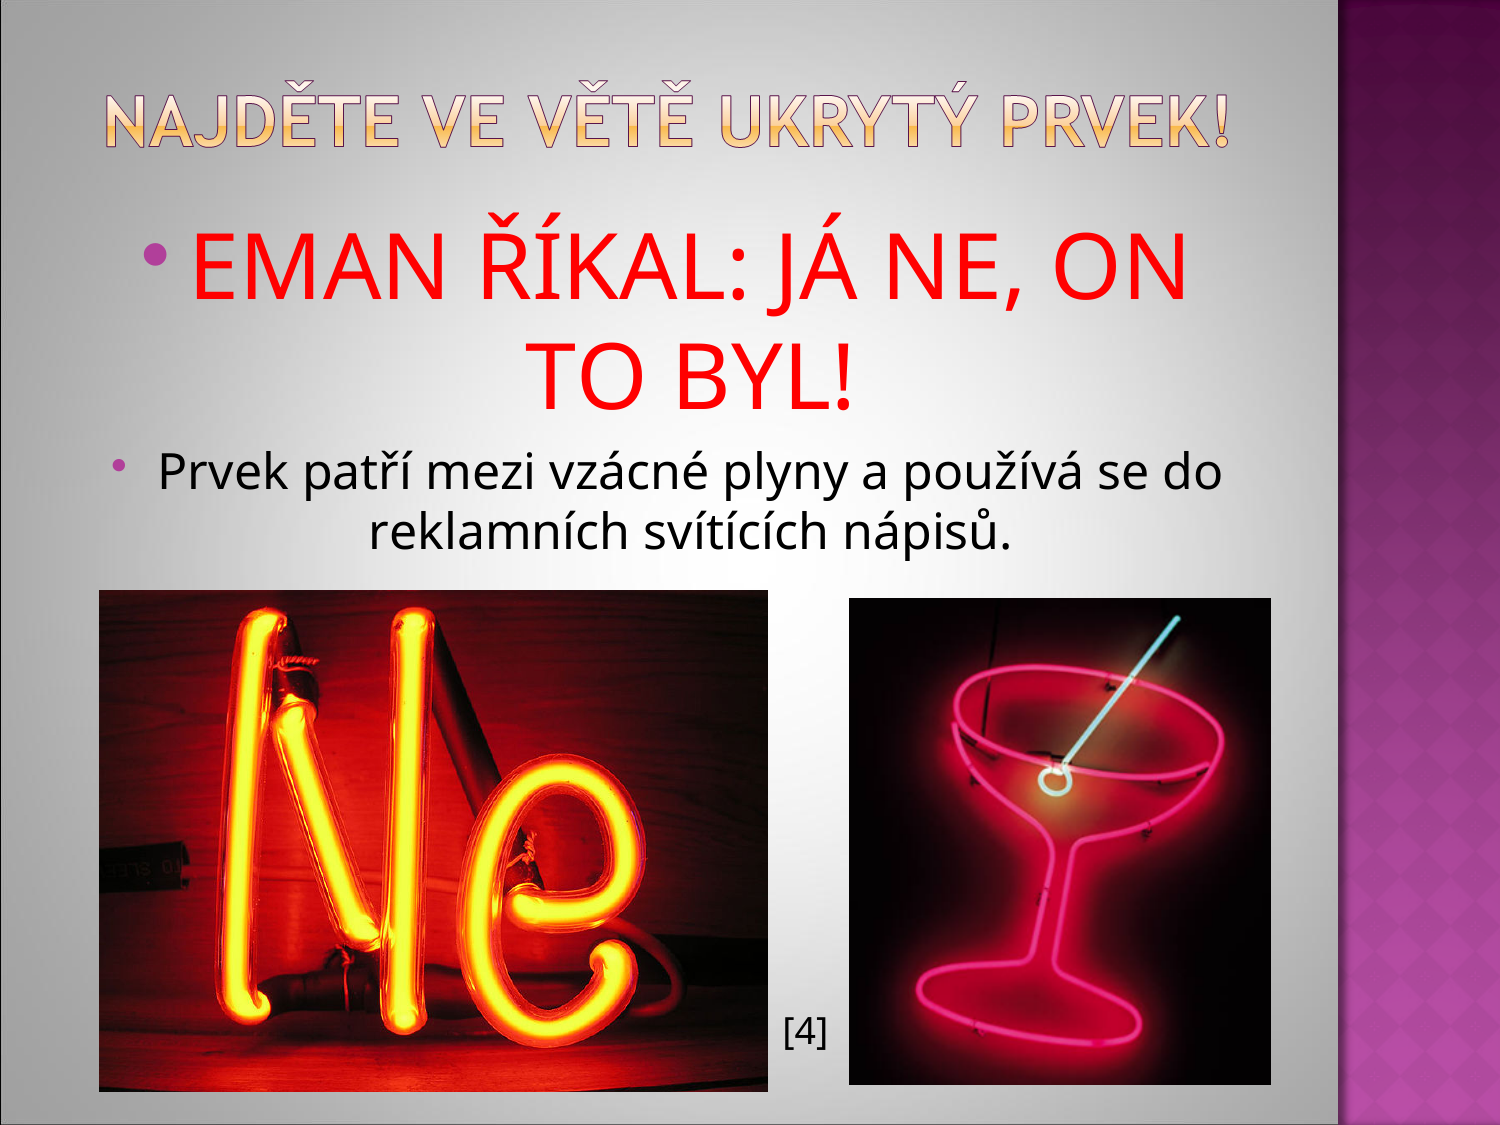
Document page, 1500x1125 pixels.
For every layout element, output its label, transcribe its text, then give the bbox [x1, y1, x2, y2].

text_box [59, 52, 1279, 165]
picture [0, 0, 1500, 1125]
list EMAN ŘÍKAL: JÁ NE, ON TO BYL! Prvek patří mezi vzácné plyny a používá se do reklamních svítících nápisů. [75, 199, 1263, 1060]
text_box [4] [767, 999, 849, 1061]
